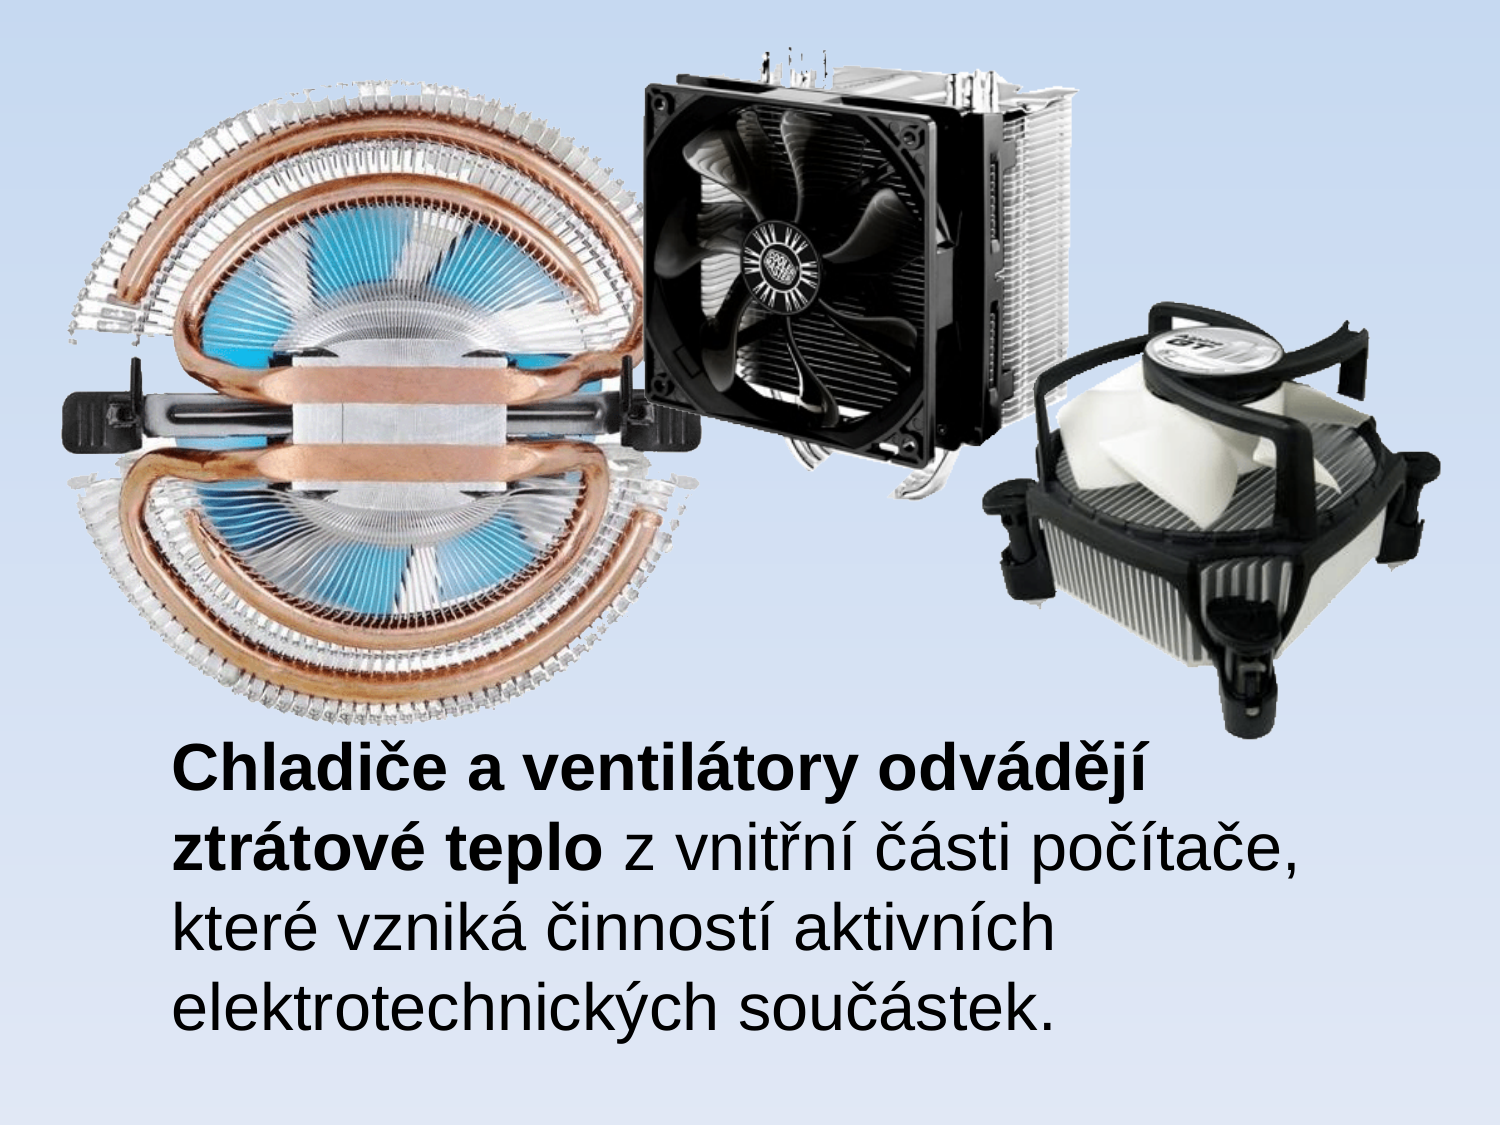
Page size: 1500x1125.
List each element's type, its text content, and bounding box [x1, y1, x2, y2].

list Chladiče a ventilátory odvádějí ztrátové teplo z vnitřní části počítače, které vzniká činností aktivních elektrotechnických součástek. [64, 716, 1415, 1052]
picture [17, 30, 1463, 783]
